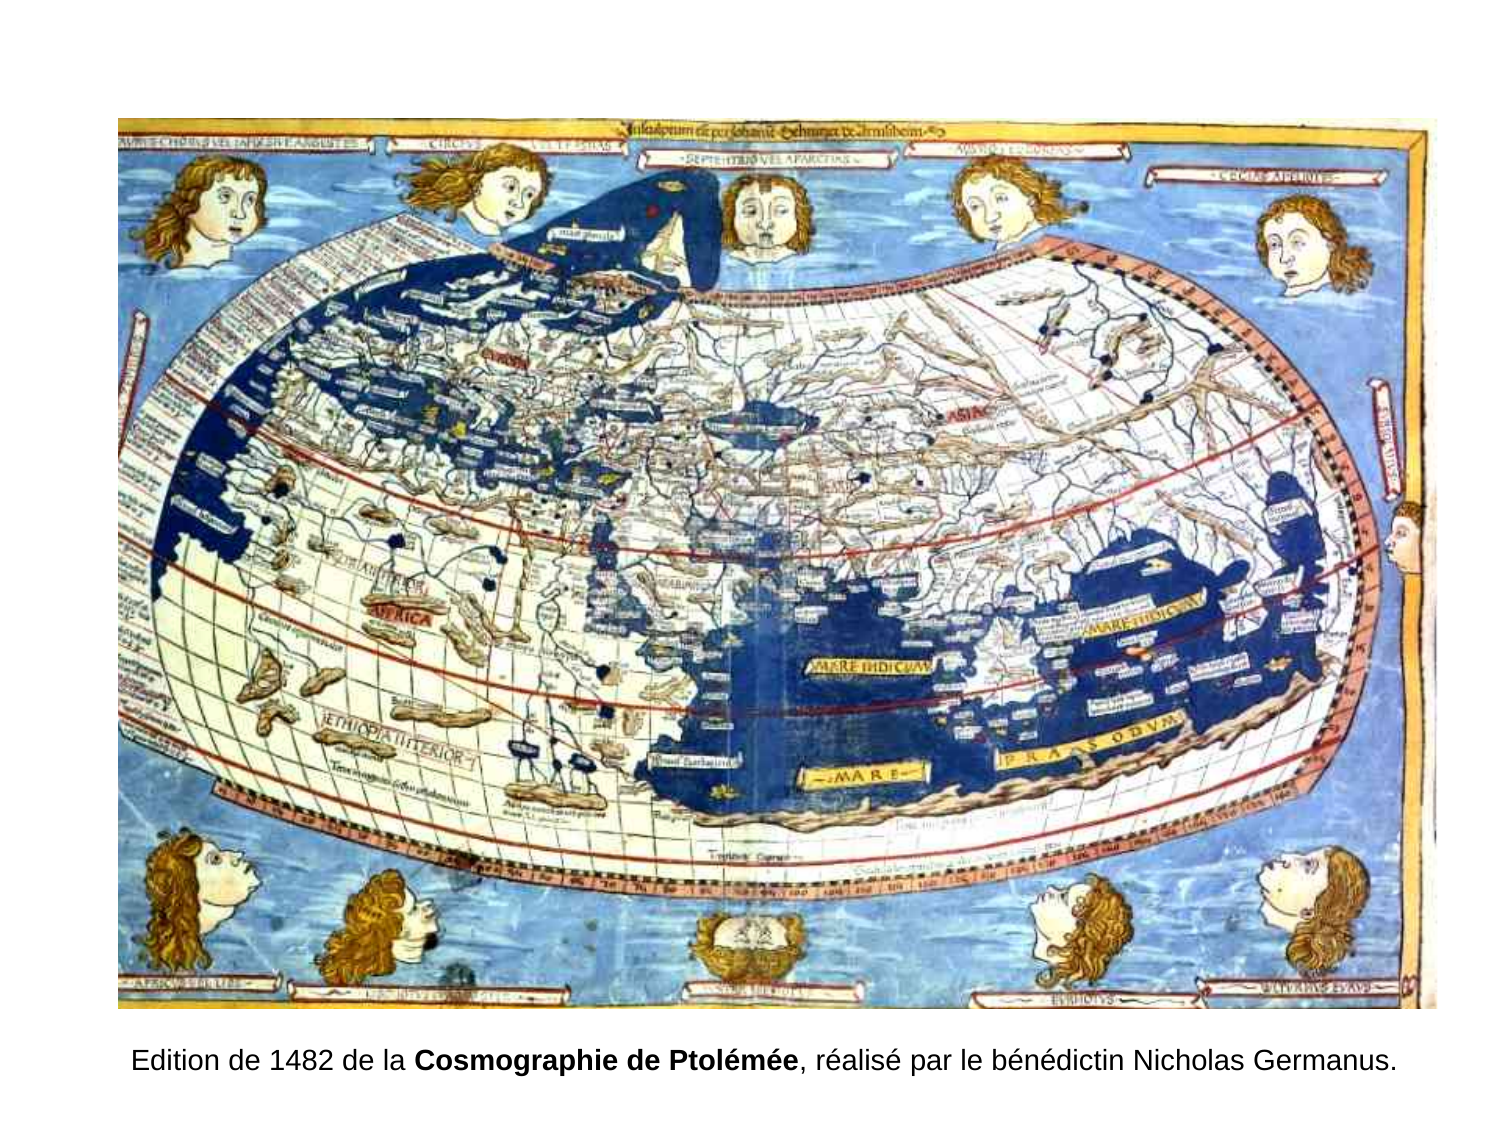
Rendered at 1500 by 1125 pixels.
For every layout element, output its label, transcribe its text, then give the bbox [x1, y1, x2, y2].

text_box Edition de 1482 de la Cosmographie de Ptolémée, réalisé par le bénédictin Nicholas Germanus. [29, 1033, 1500, 1084]
picture [118, 118, 1438, 1009]
